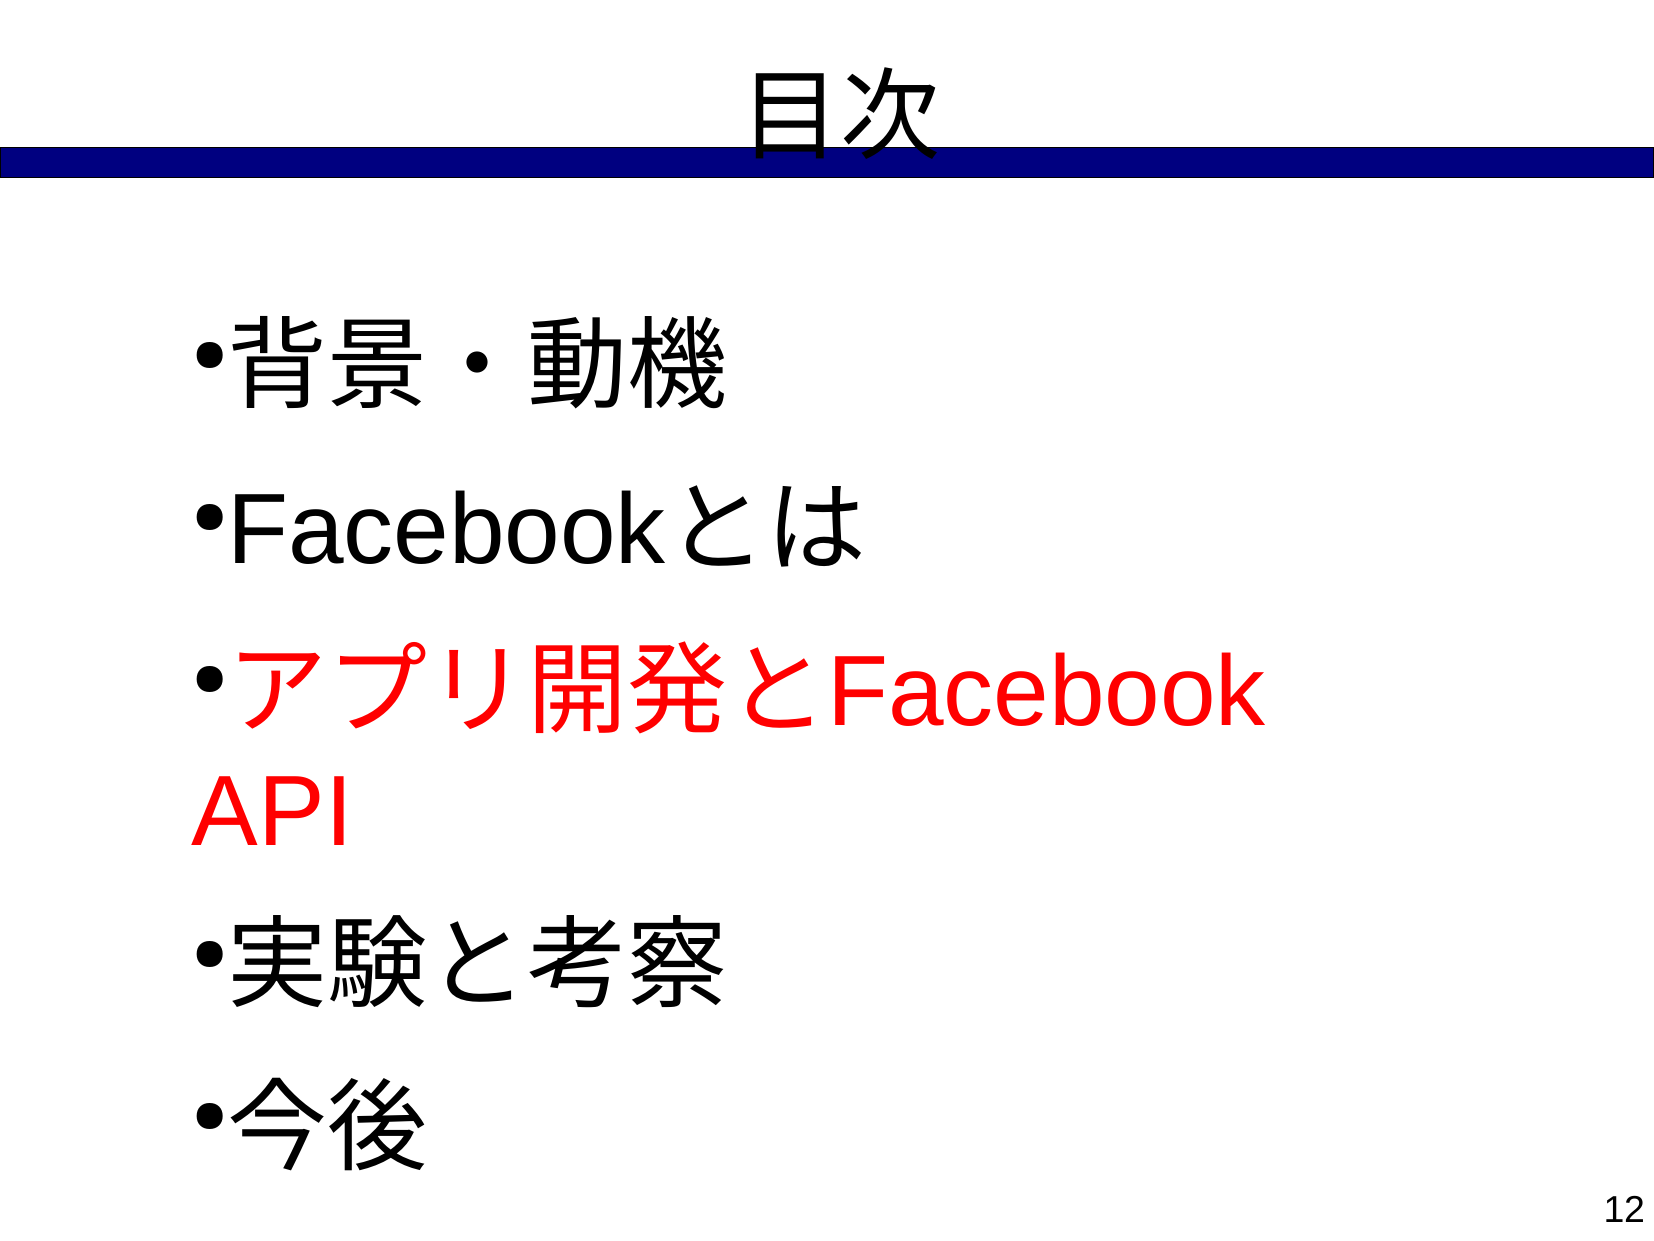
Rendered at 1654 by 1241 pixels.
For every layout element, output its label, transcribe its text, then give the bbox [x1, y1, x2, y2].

text_box 目次 [725, 27, 1206, 143]
text_box [0, 147, 1654, 178]
text_box 背景・動機 Facebookとは アプリ開発とFacebook API 実験と考察 今後 [177, 277, 1447, 887]
text_box 12 [1588, 1181, 1654, 1239]
